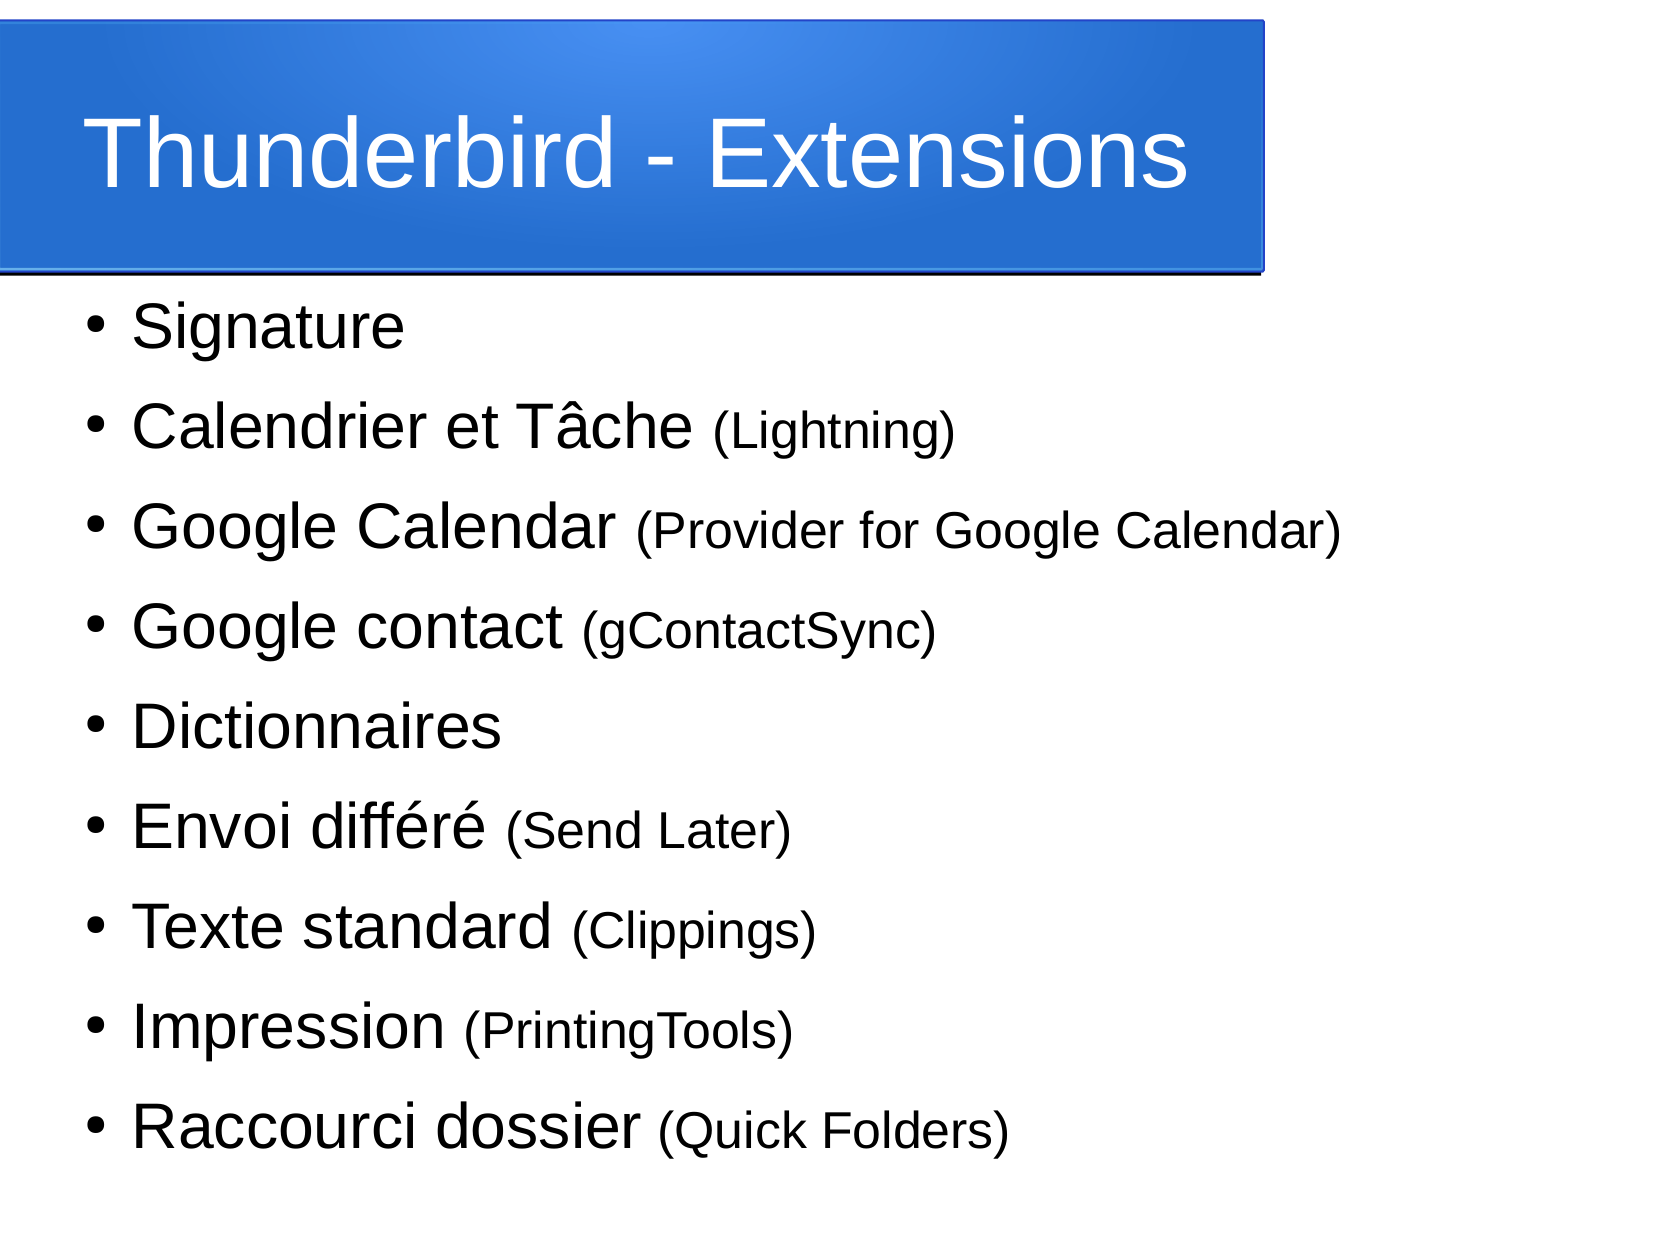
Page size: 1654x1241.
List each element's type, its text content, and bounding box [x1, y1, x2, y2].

list Signature Calendrier et Tâche (Lightning) Google Calendar (Provider for Google Calendar) Google contact (gContactSync) Dictionnaires Envoi différé (Send Later) Texte standard (Clippings) Impression (PrintingTools) Raccourci dossier (Quick Folders) [68, 290, 1524, 1170]
title Thunderbird - Extensions [82, 49, 1250, 257]
